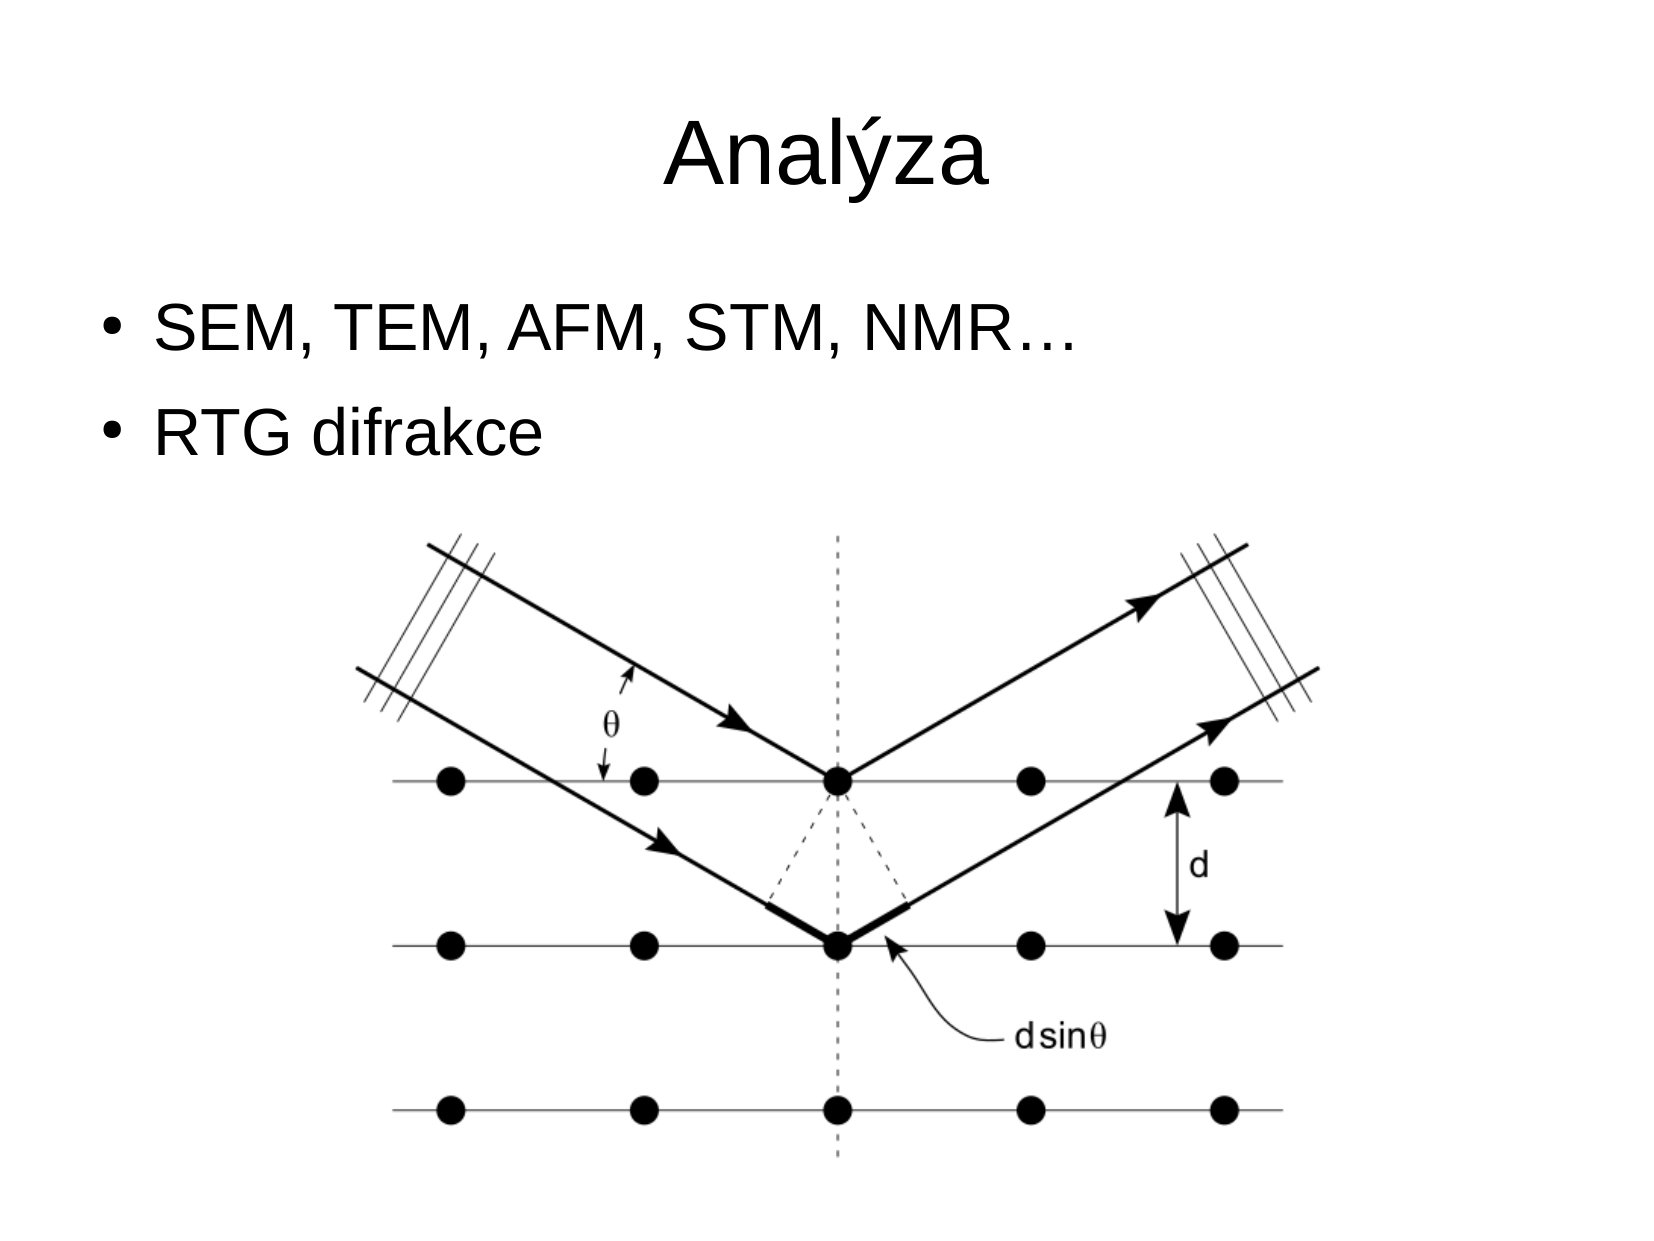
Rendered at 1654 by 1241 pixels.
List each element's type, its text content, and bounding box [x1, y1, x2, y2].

picture [353, 533, 1323, 1158]
title Analýza [82, 49, 1571, 257]
list SEM, TEM, AFM, STM, NMR… RTG difrakce [82, 290, 1571, 1010]
